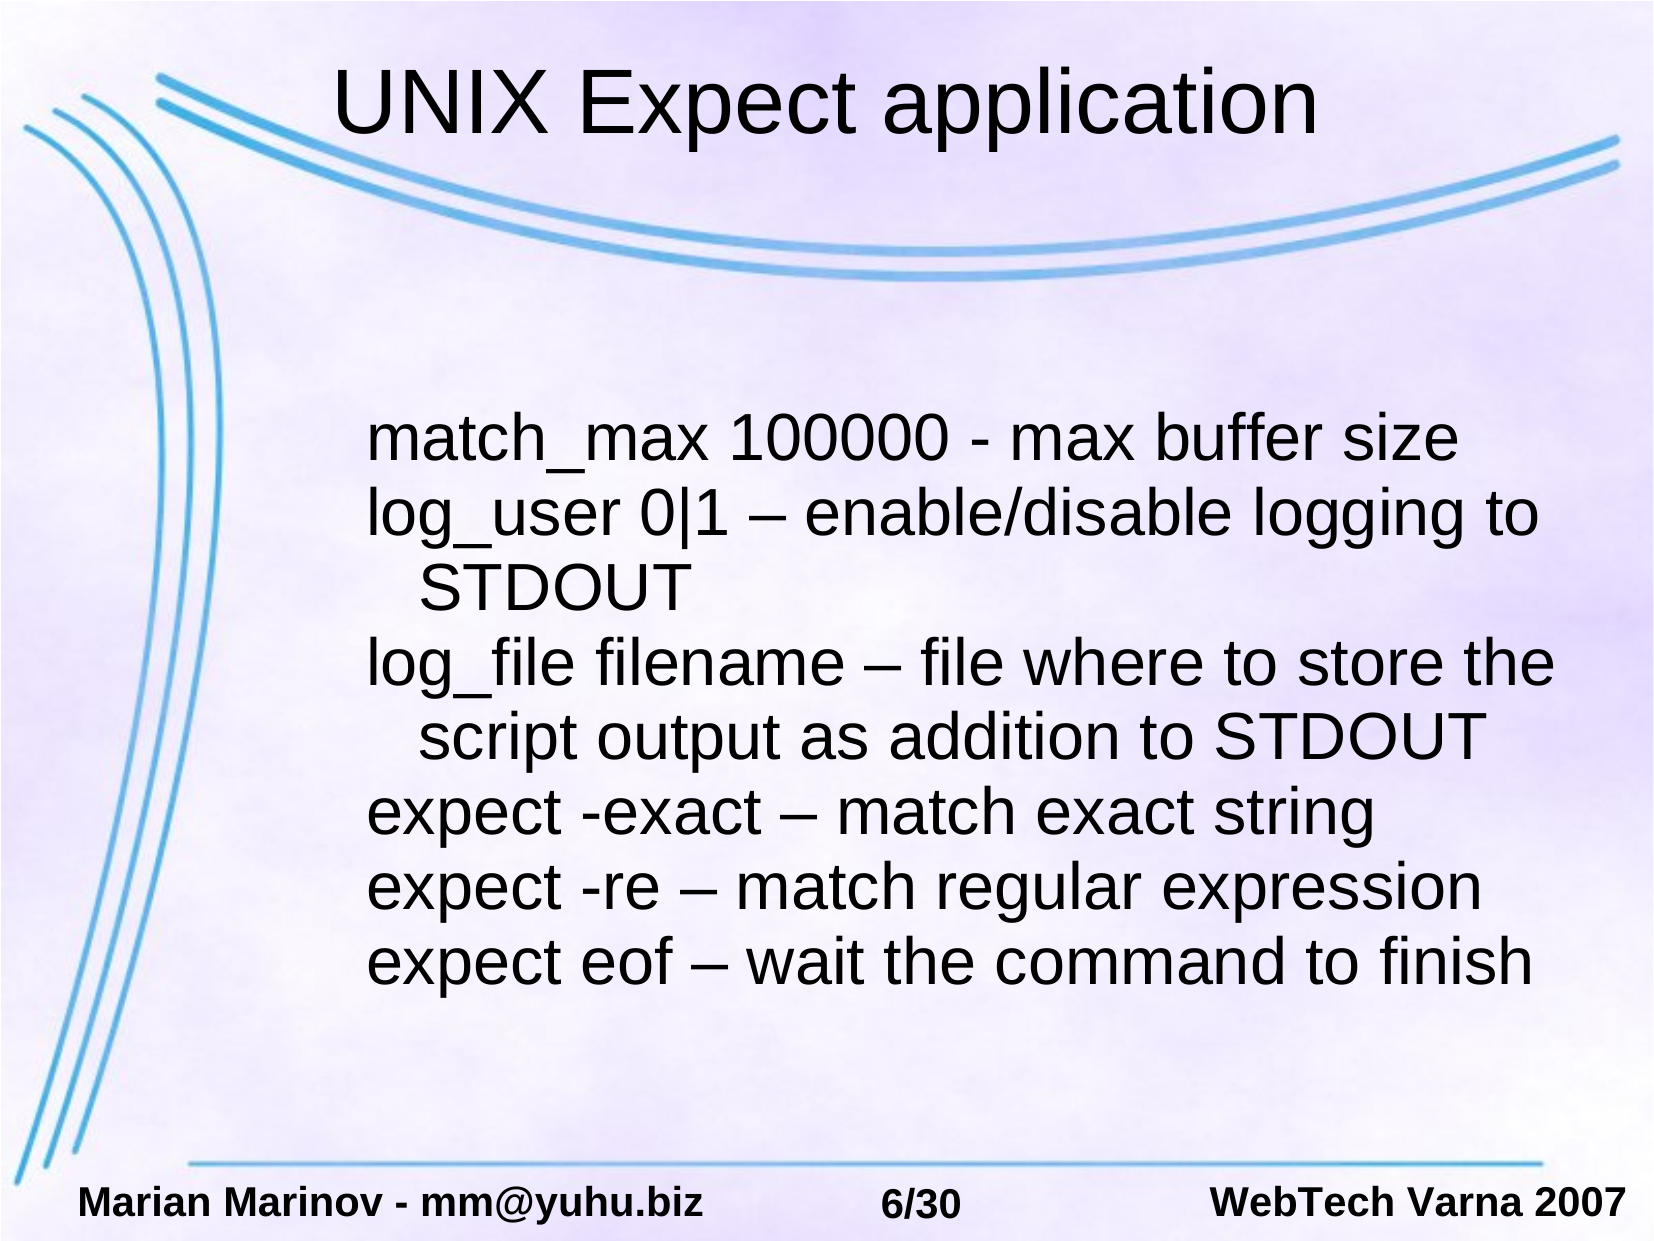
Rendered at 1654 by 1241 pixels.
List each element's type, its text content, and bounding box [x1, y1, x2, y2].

text_box Marian Marinov - mm@yuhu.biz [62, 1171, 720, 1233]
picture [1, 1, 1654, 1241]
text_box WebTech Varna 2007 [1194, 1171, 1643, 1233]
subtitle match_max 100000 - max buffer size log_user 0|1 – enable/disable logging to STDOUT log_file filename – file where to store the script output as addition to STDOUT expect -exact – match exact string expect -re – match regular expression expect eof – wait the command to finish [82, 290, 1571, 1109]
title UNIX Expect application [82, 49, 1571, 257]
text_box 6/30 [866, 1172, 977, 1235]
